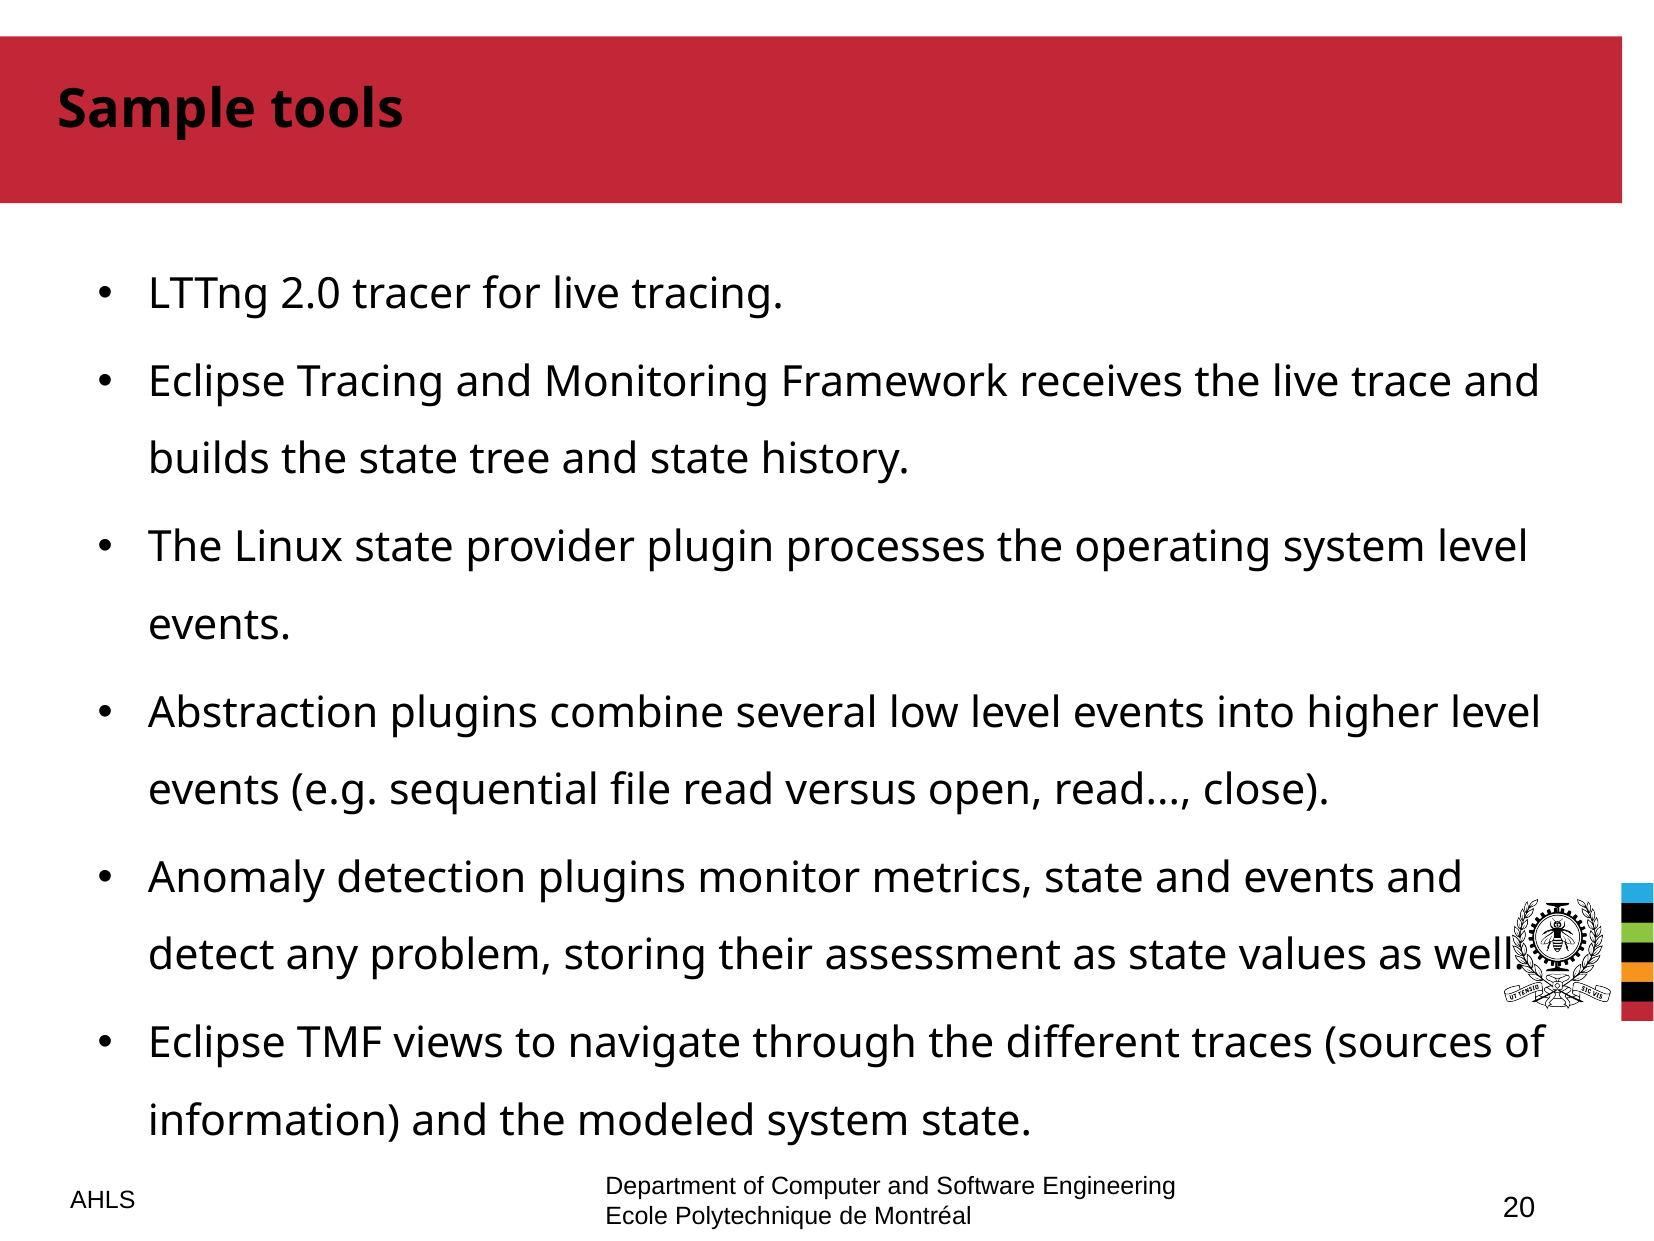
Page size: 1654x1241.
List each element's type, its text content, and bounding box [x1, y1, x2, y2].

list LTTng 2.0 tracer for live tracing. Eclipse Tracing and Monitoring Framework receives the live trace and builds the state tree and state history. The Linux state provider plugin processes the operating system level events. Abstraction plugins combine several low level events into higher level events (e.g. sequential file read versus open, read..., close). Anomaly detection plugins monitor metrics, state and events and detect any problem, storing their assessment as state values as well. Eclipse TMF views to navigate through the different traces (sources of information) and the modeled system state. [82, 232, 1615, 1163]
picture [1615, 883, 1654, 1021]
title Sample tools [23, 22, 1421, 189]
